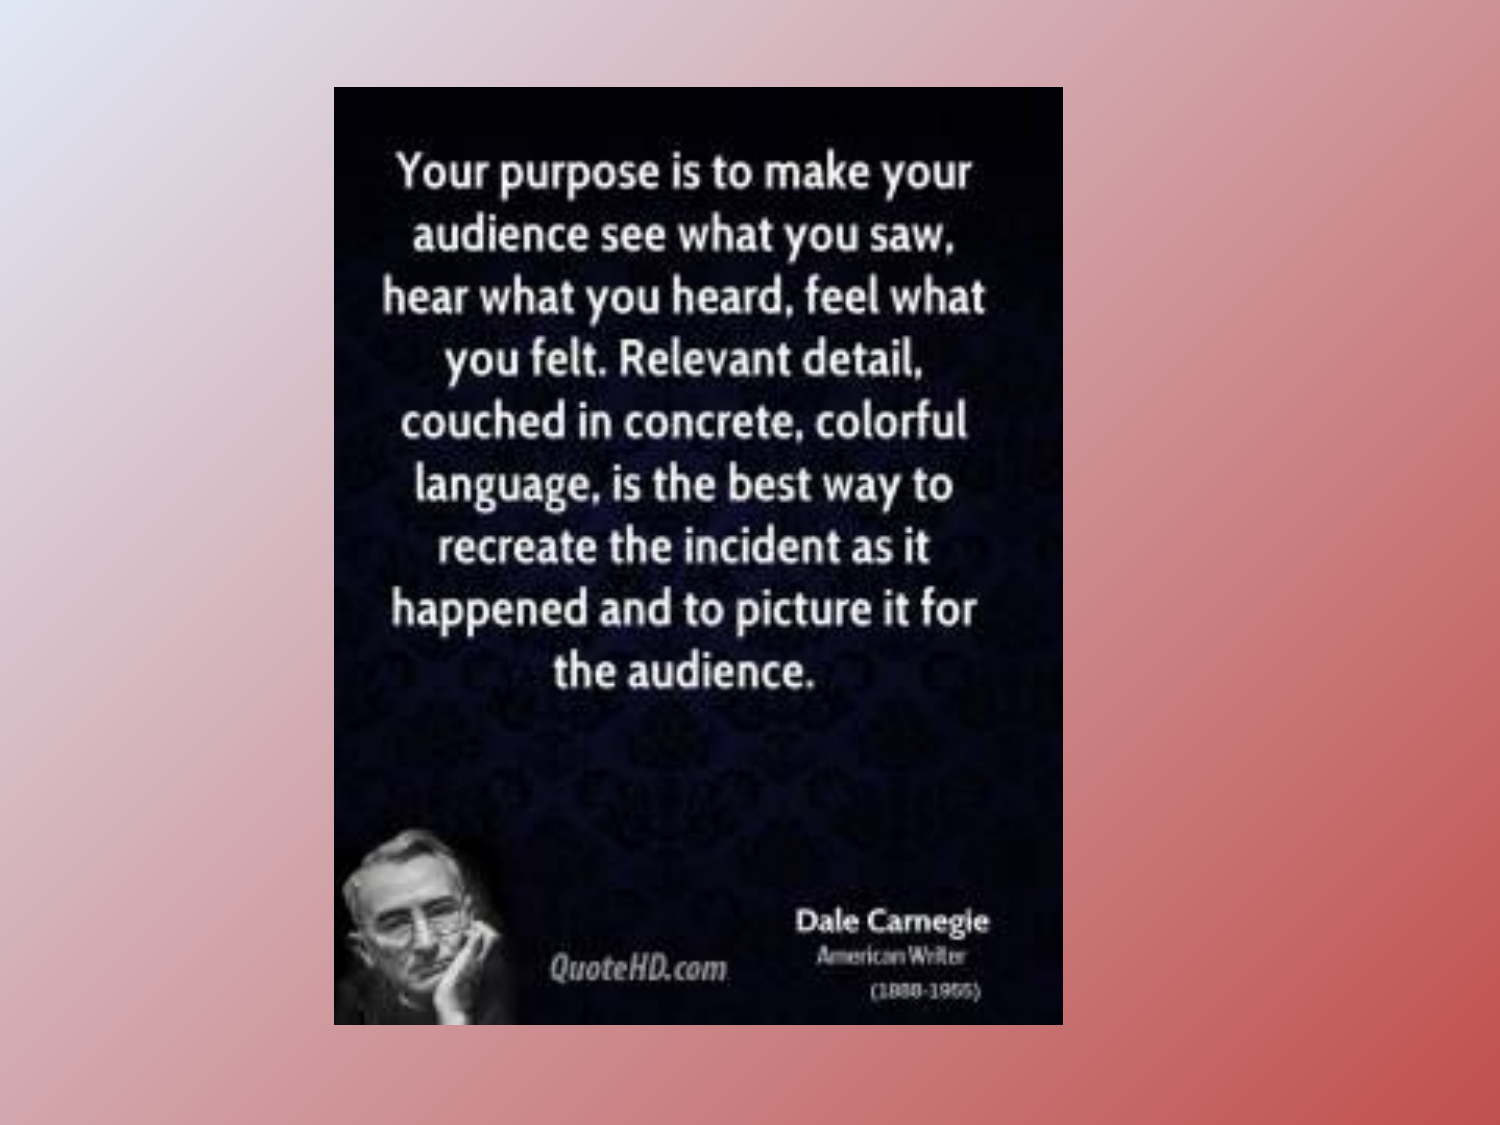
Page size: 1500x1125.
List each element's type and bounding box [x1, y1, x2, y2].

picture [334, 87, 1063, 1025]
